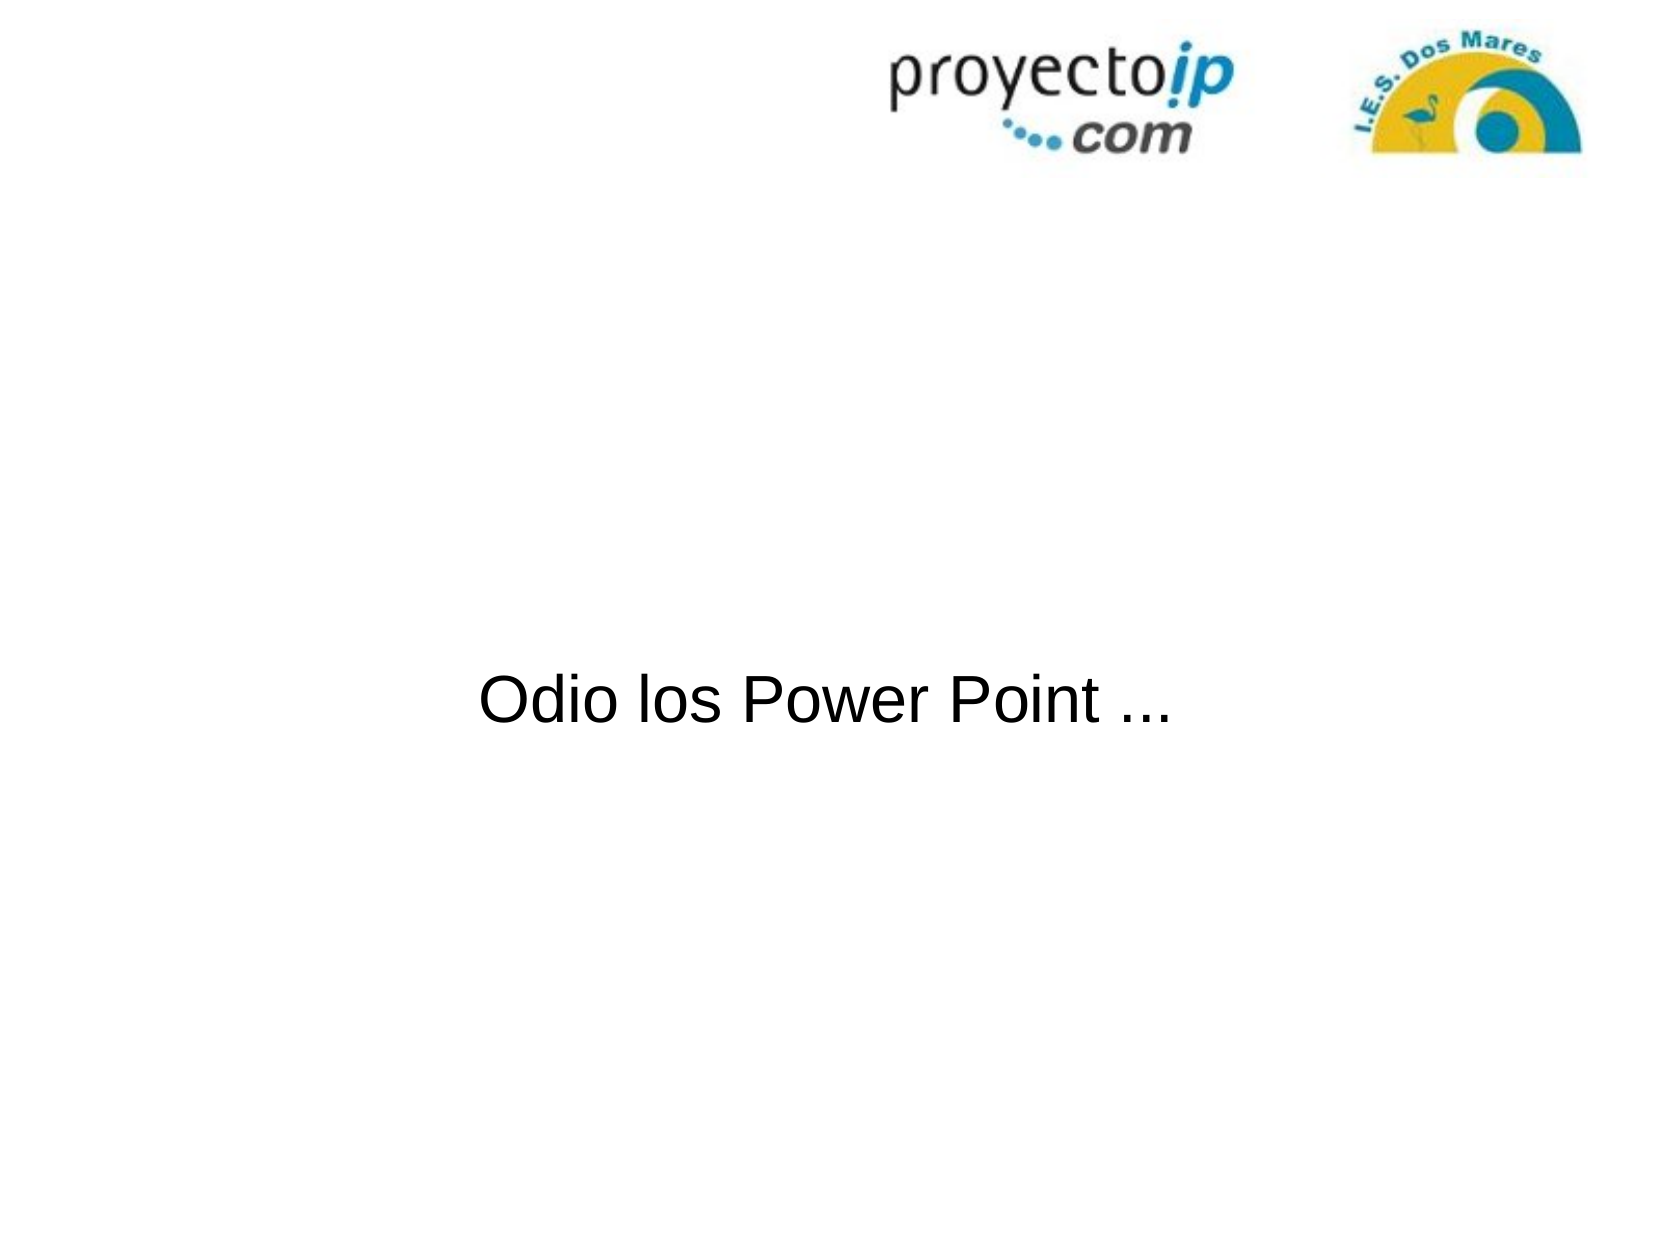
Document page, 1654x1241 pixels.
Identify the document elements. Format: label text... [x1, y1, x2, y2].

picture [856, 19, 1635, 178]
subtitle Odio los Power Point ... [82, 290, 1571, 1109]
